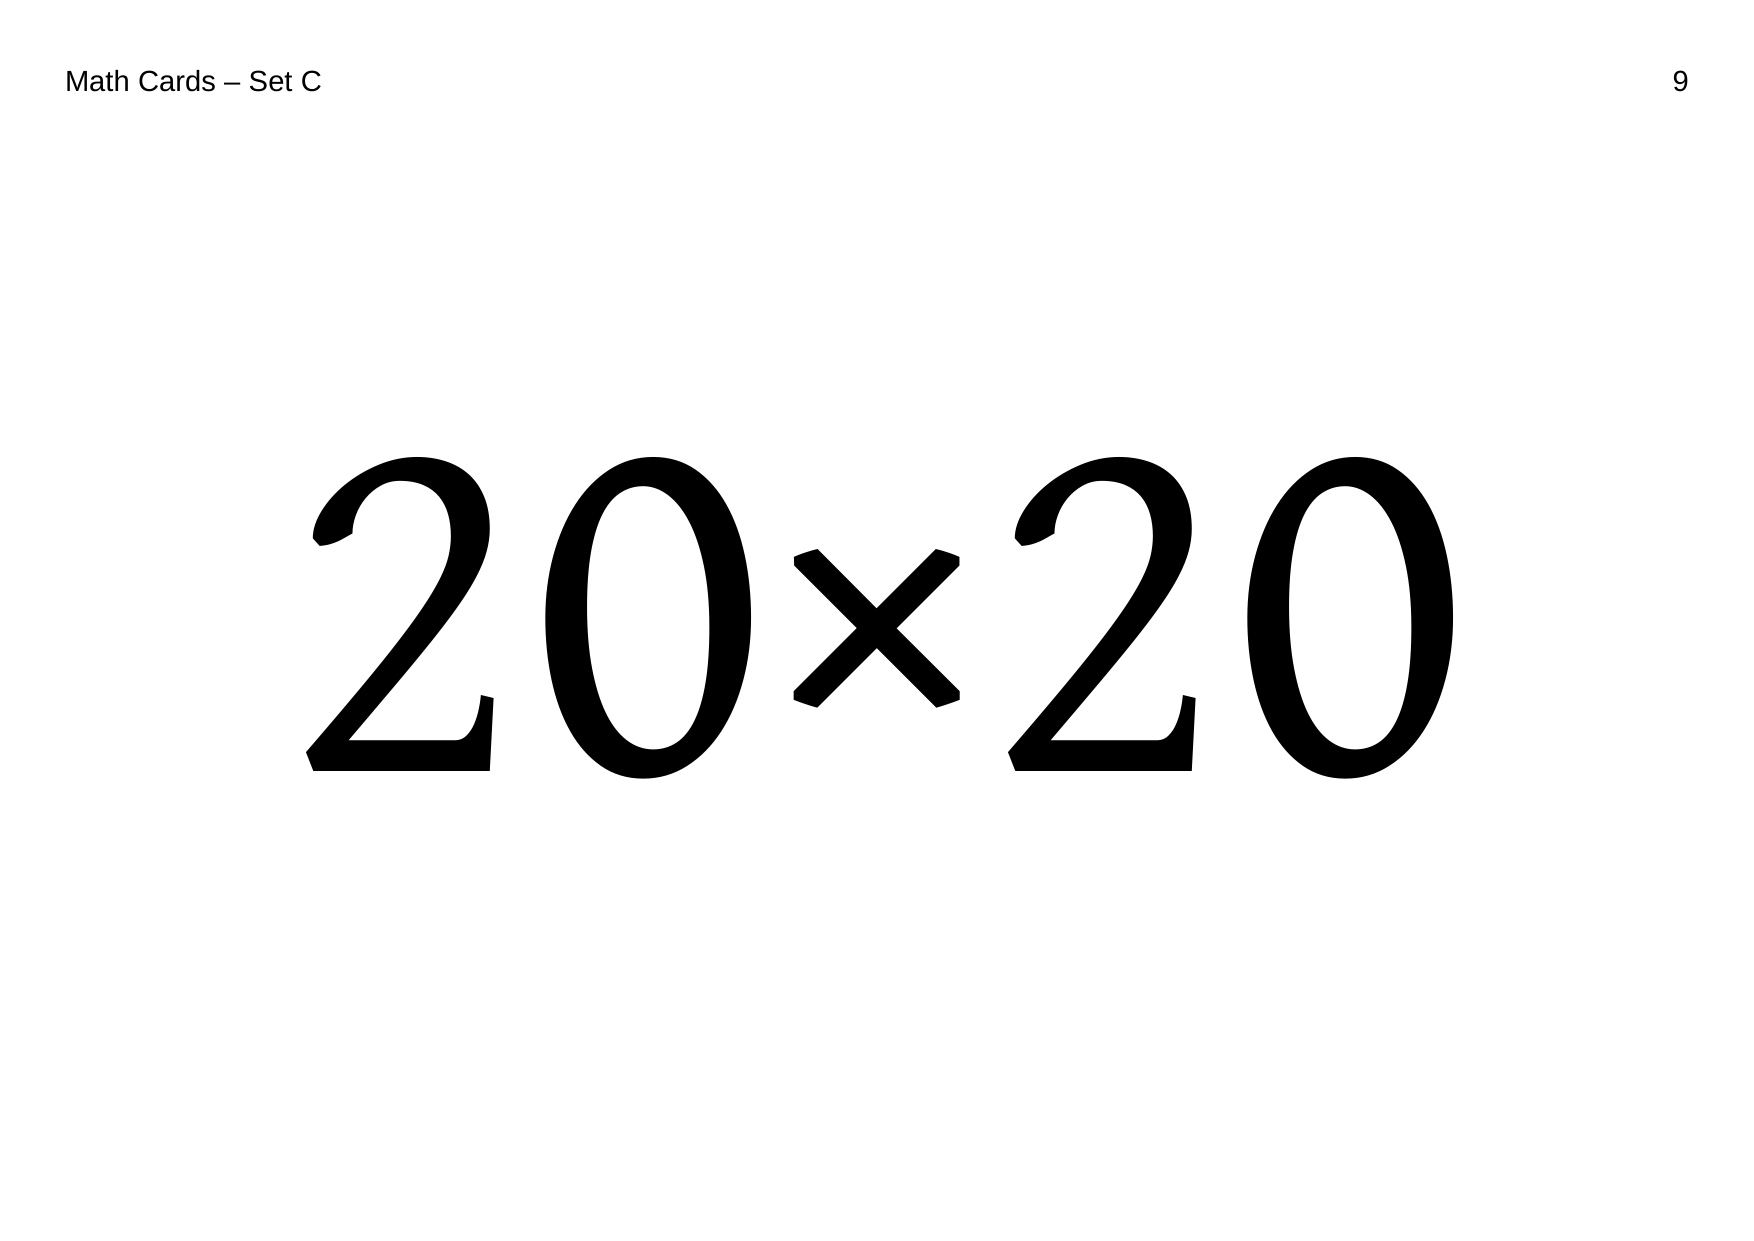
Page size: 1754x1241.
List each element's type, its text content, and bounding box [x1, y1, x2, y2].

text_box 9 [1666, 59, 1695, 104]
text_box 20×20 [275, 318, 1479, 922]
text_box Math Cards – Set C [59, 59, 329, 104]
